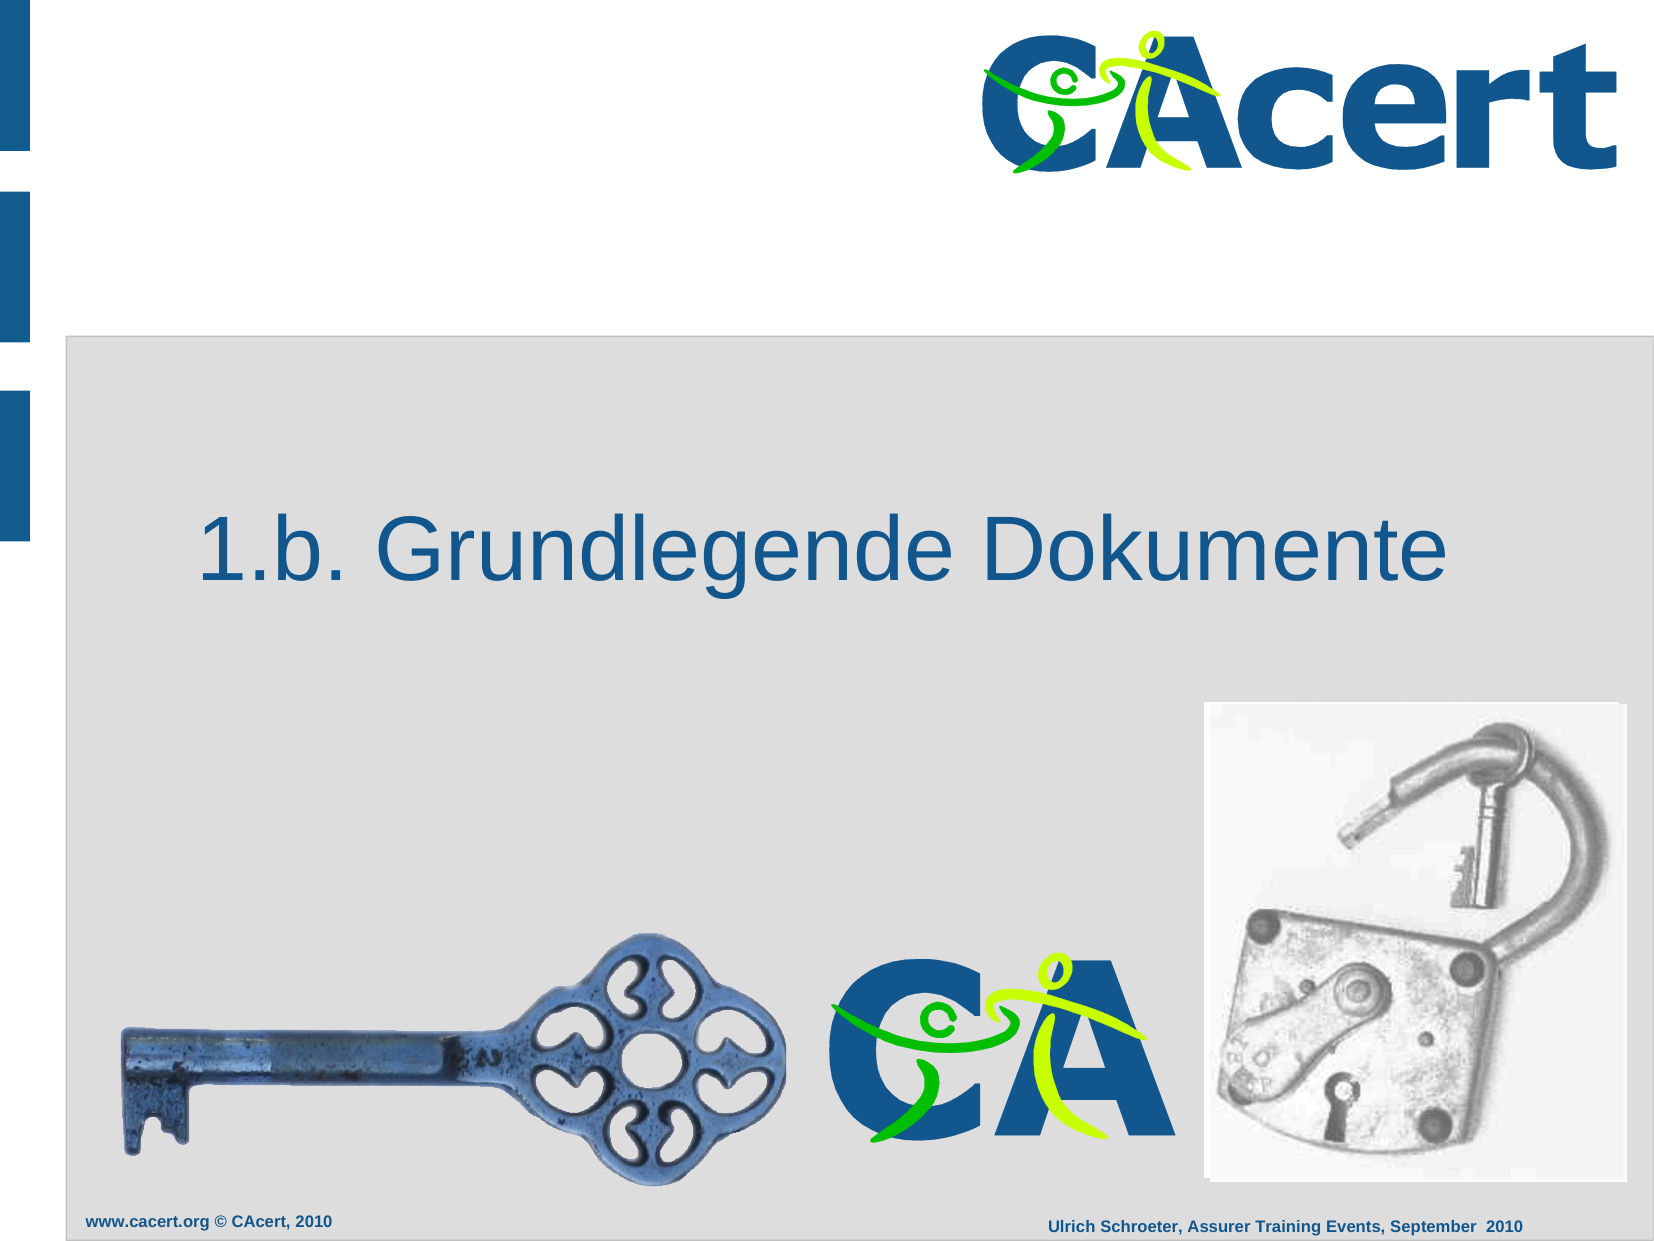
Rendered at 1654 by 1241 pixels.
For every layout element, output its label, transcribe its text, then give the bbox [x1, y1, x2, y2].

picture [106, 915, 800, 1203]
picture [1204, 702, 1627, 1182]
title 1.b. Grundlegende Dokumente [118, 442, 1530, 601]
picture [826, 950, 1177, 1145]
